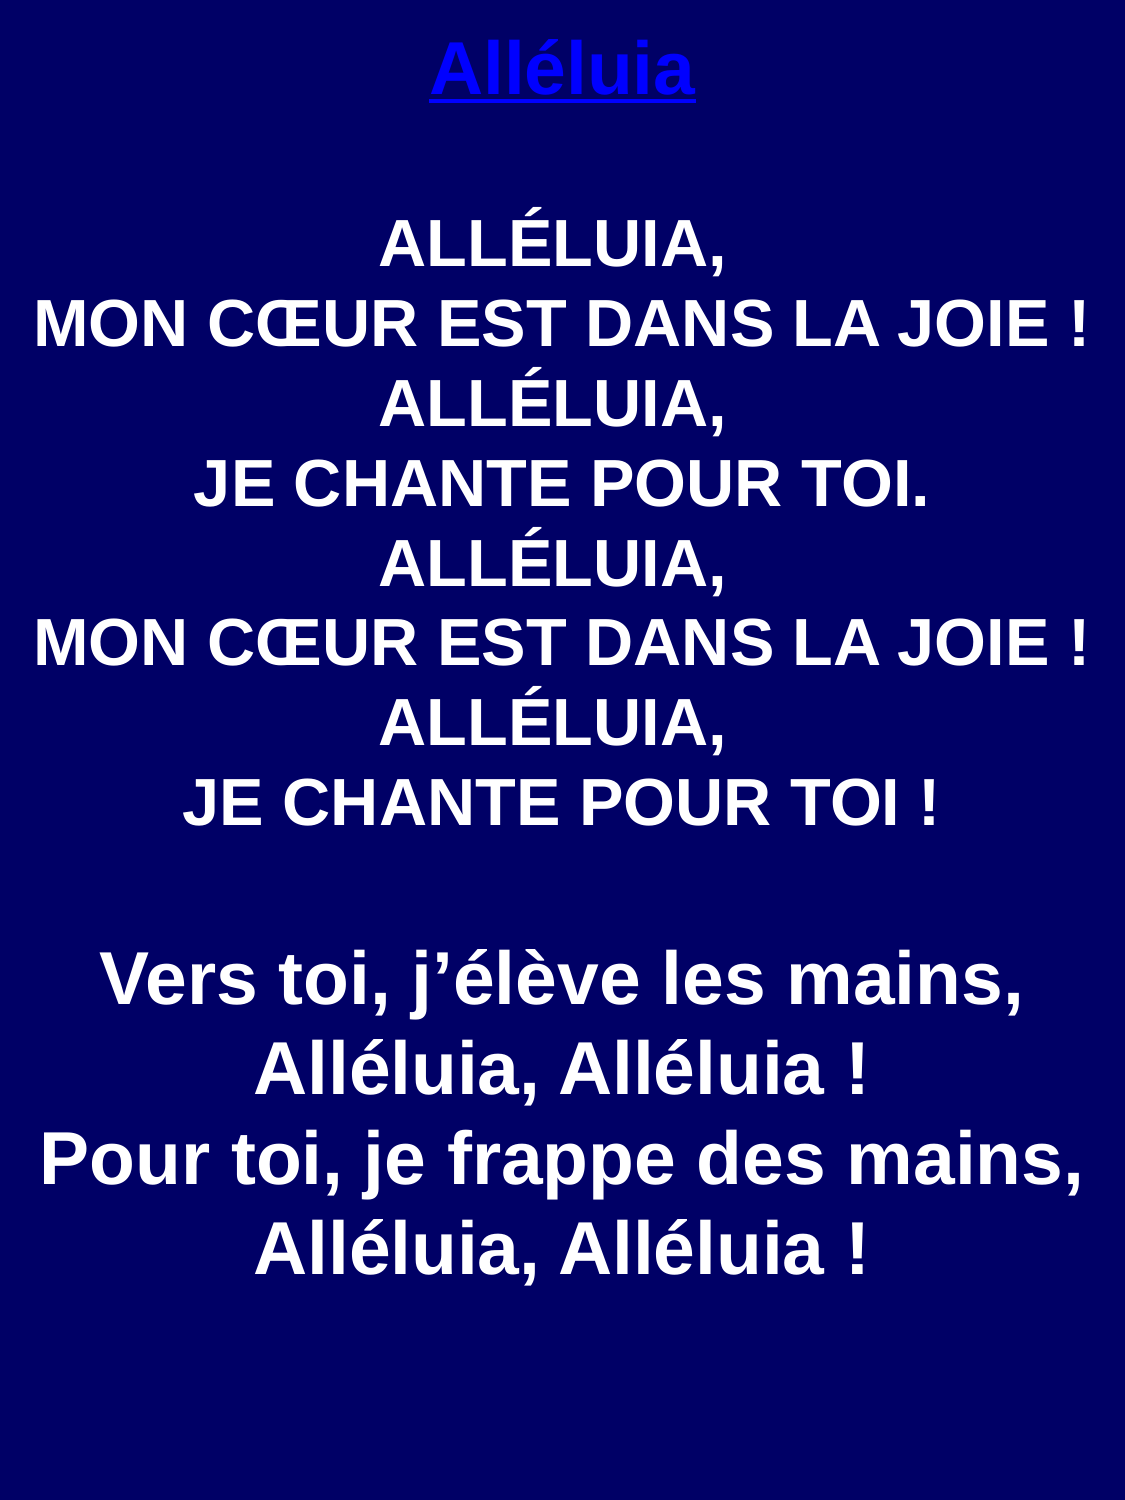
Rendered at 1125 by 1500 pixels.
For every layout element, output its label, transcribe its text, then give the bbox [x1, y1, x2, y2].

text_box Alléluia ALLÉLUIA, MON CŒUR EST DANS LA JOIE ! ALLÉLUIA, JE CHANTE POUR TOI. ALLÉLUIA, MON CŒUR EST DANS LA JOIE ! ALLÉLUIA, JE CHANTE POUR TOI ! Vers toi, j’élève les mains, Alléluia, Alléluia ! Pour toi, je frappe des mains, Alléluia, Alléluia ! [0, 11, 1125, 1297]
